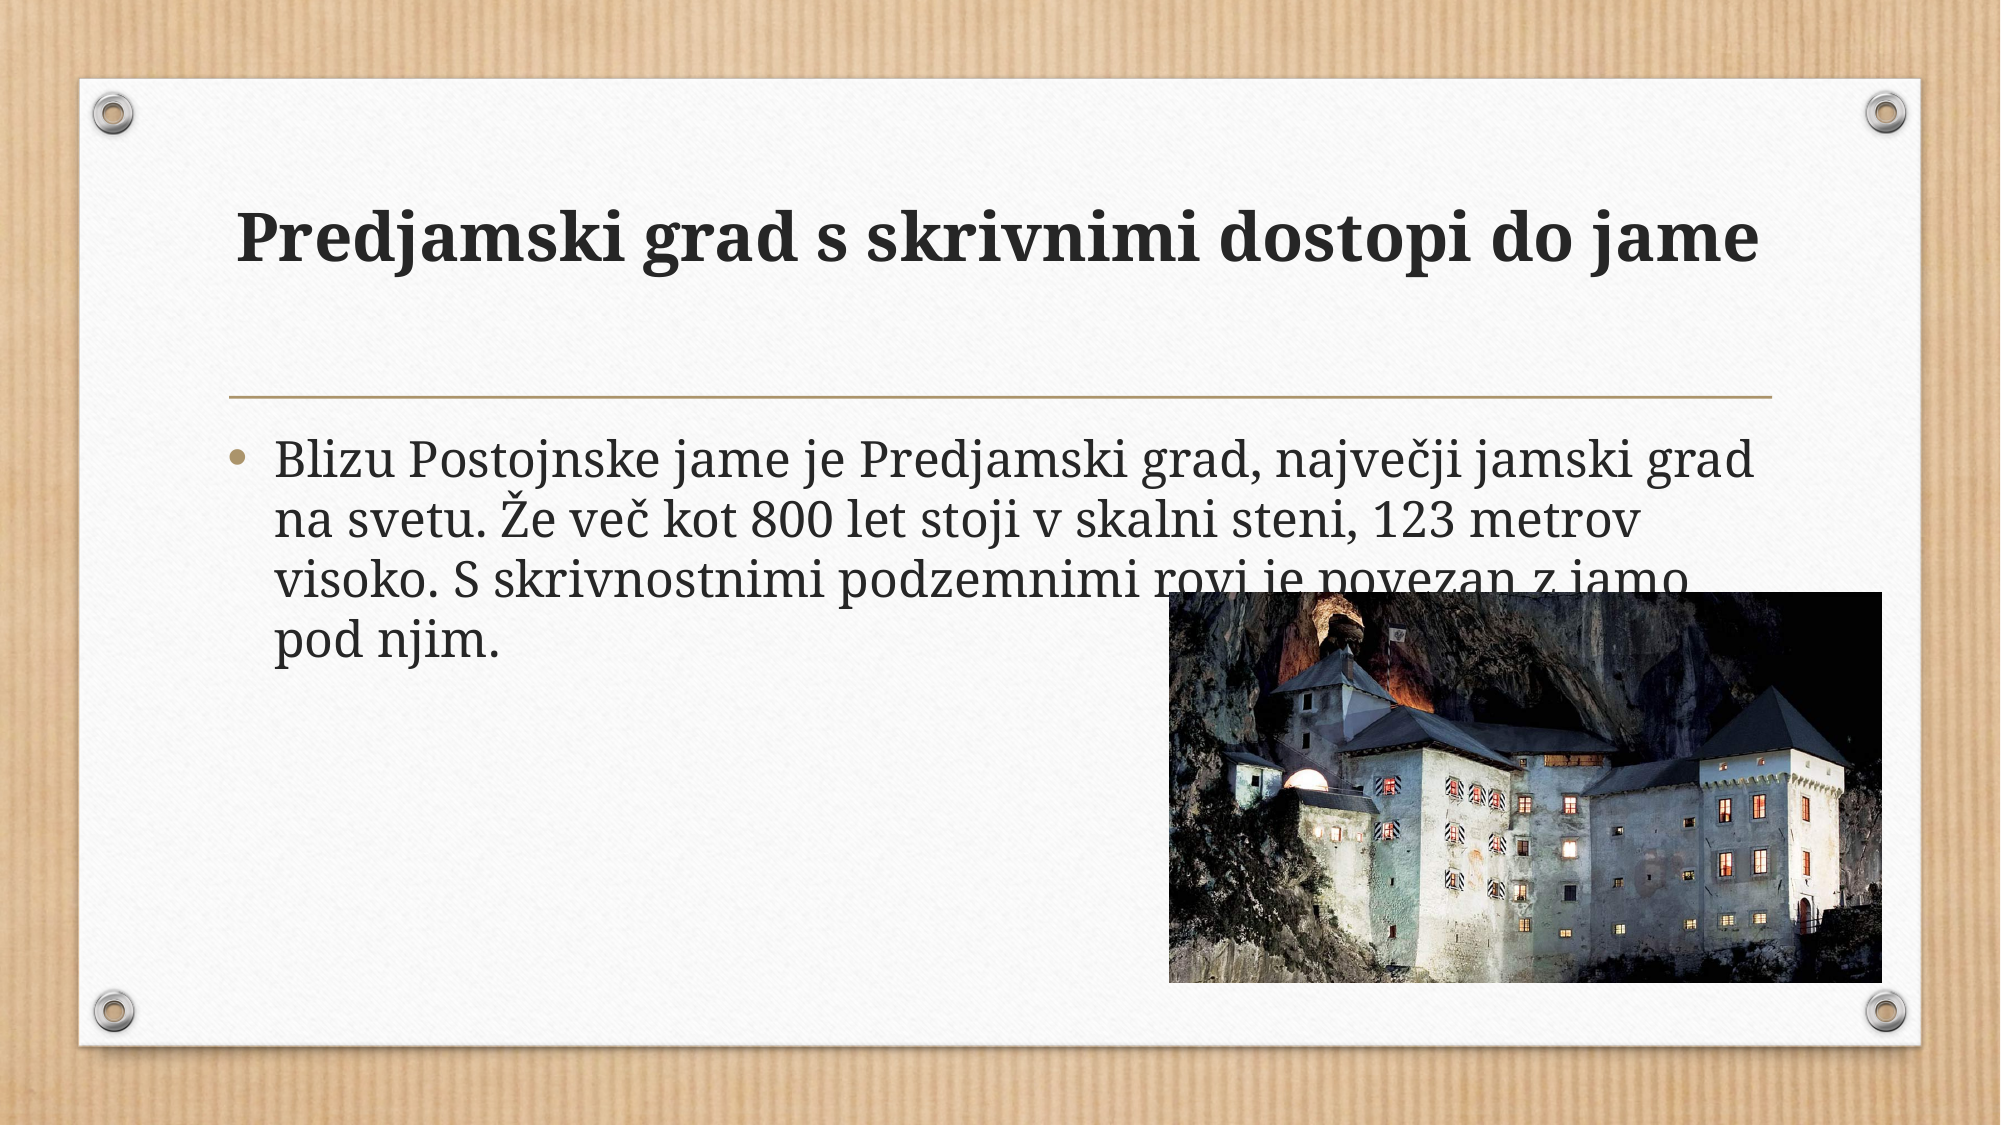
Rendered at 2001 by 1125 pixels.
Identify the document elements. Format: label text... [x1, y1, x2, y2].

title Predjamski grad s skrivnimi dostopi do jame [212, 161, 1788, 375]
list Blizu Postojnske jame je Predjamski grad, največji jamski grad na svetu. Že več kot 800 let stoji v skalni steni, 123 metrov visoko. S skrivnostnimi podzemnimi rovi je povezan z jamo pod njim. [212, 419, 1788, 964]
picture [0, 0, 2001, 1125]
